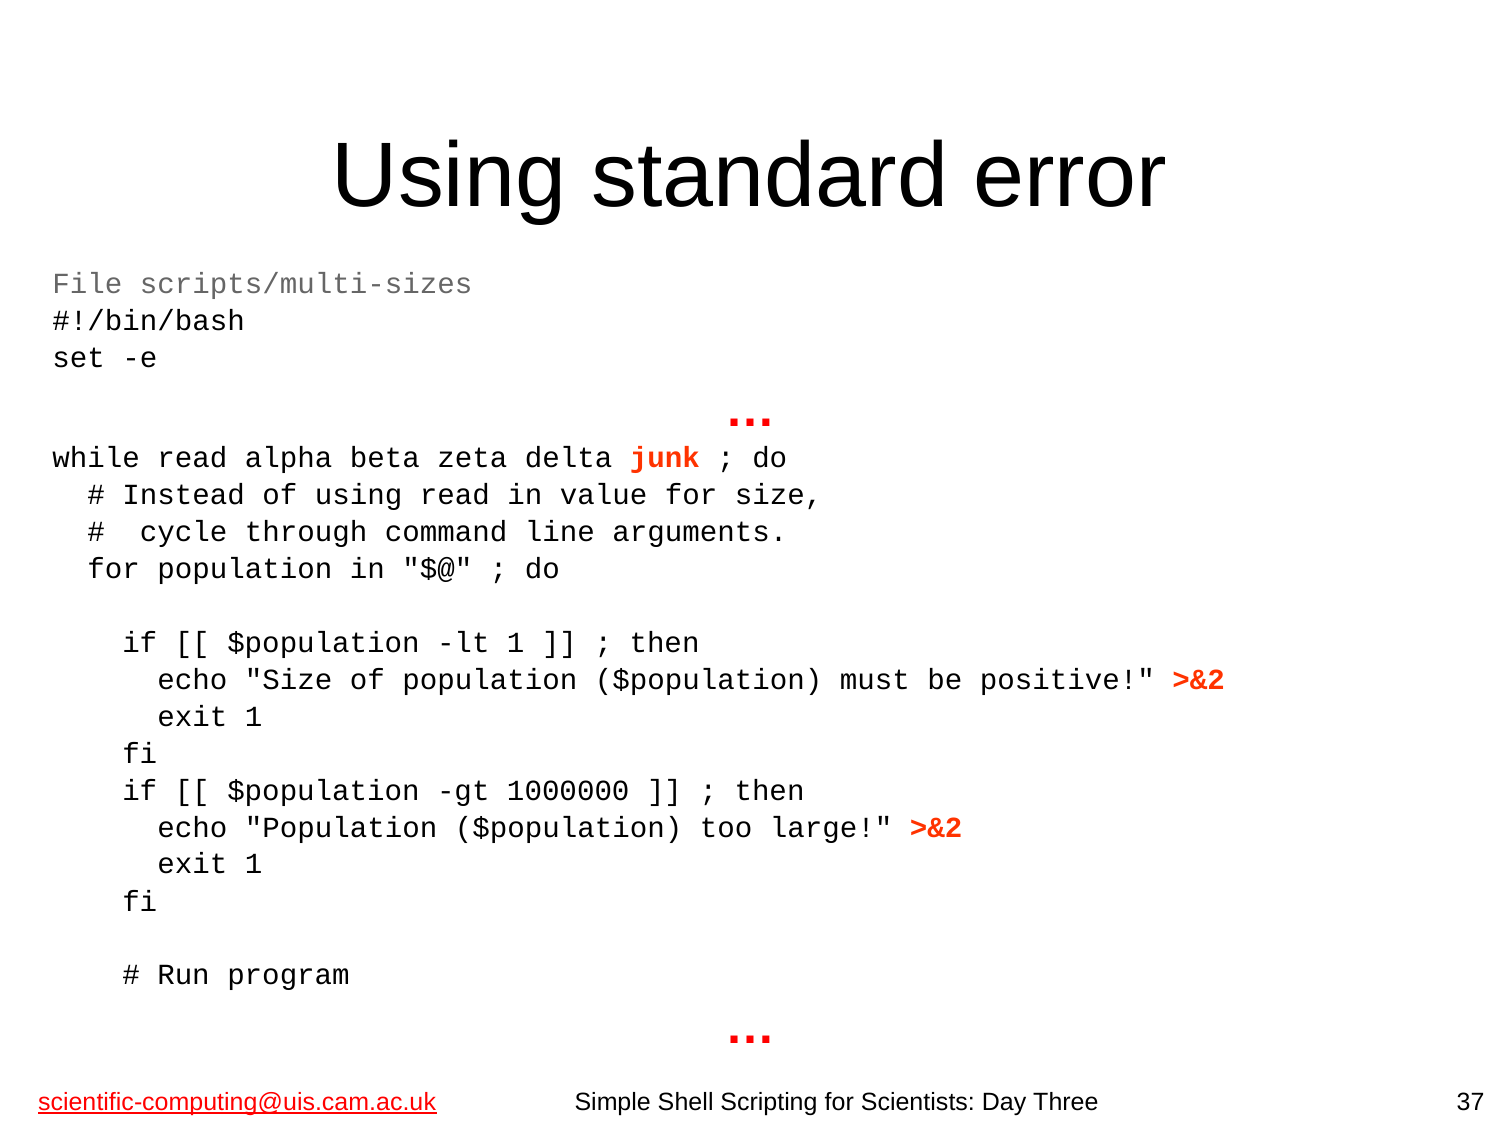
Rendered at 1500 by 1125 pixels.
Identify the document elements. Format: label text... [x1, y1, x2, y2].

list File scripts/multi-sizes #!/bin/bash set -e … while read alpha beta zeta delta junk ; do # Instead of using read in value for size, # cycle through command line arguments. for population in "$@" ; do if [[ $population -lt 1 ]] ; then echo "Size of population ($population) must be positive!" >&2 exit 1 fi if [[ $population -gt 1000000 ]] ; then echo "Population ($population) too large!" >&2 exit 1 fi # Run program … [37, 262, 1463, 1065]
title Using standard error [112, 112, 1388, 238]
